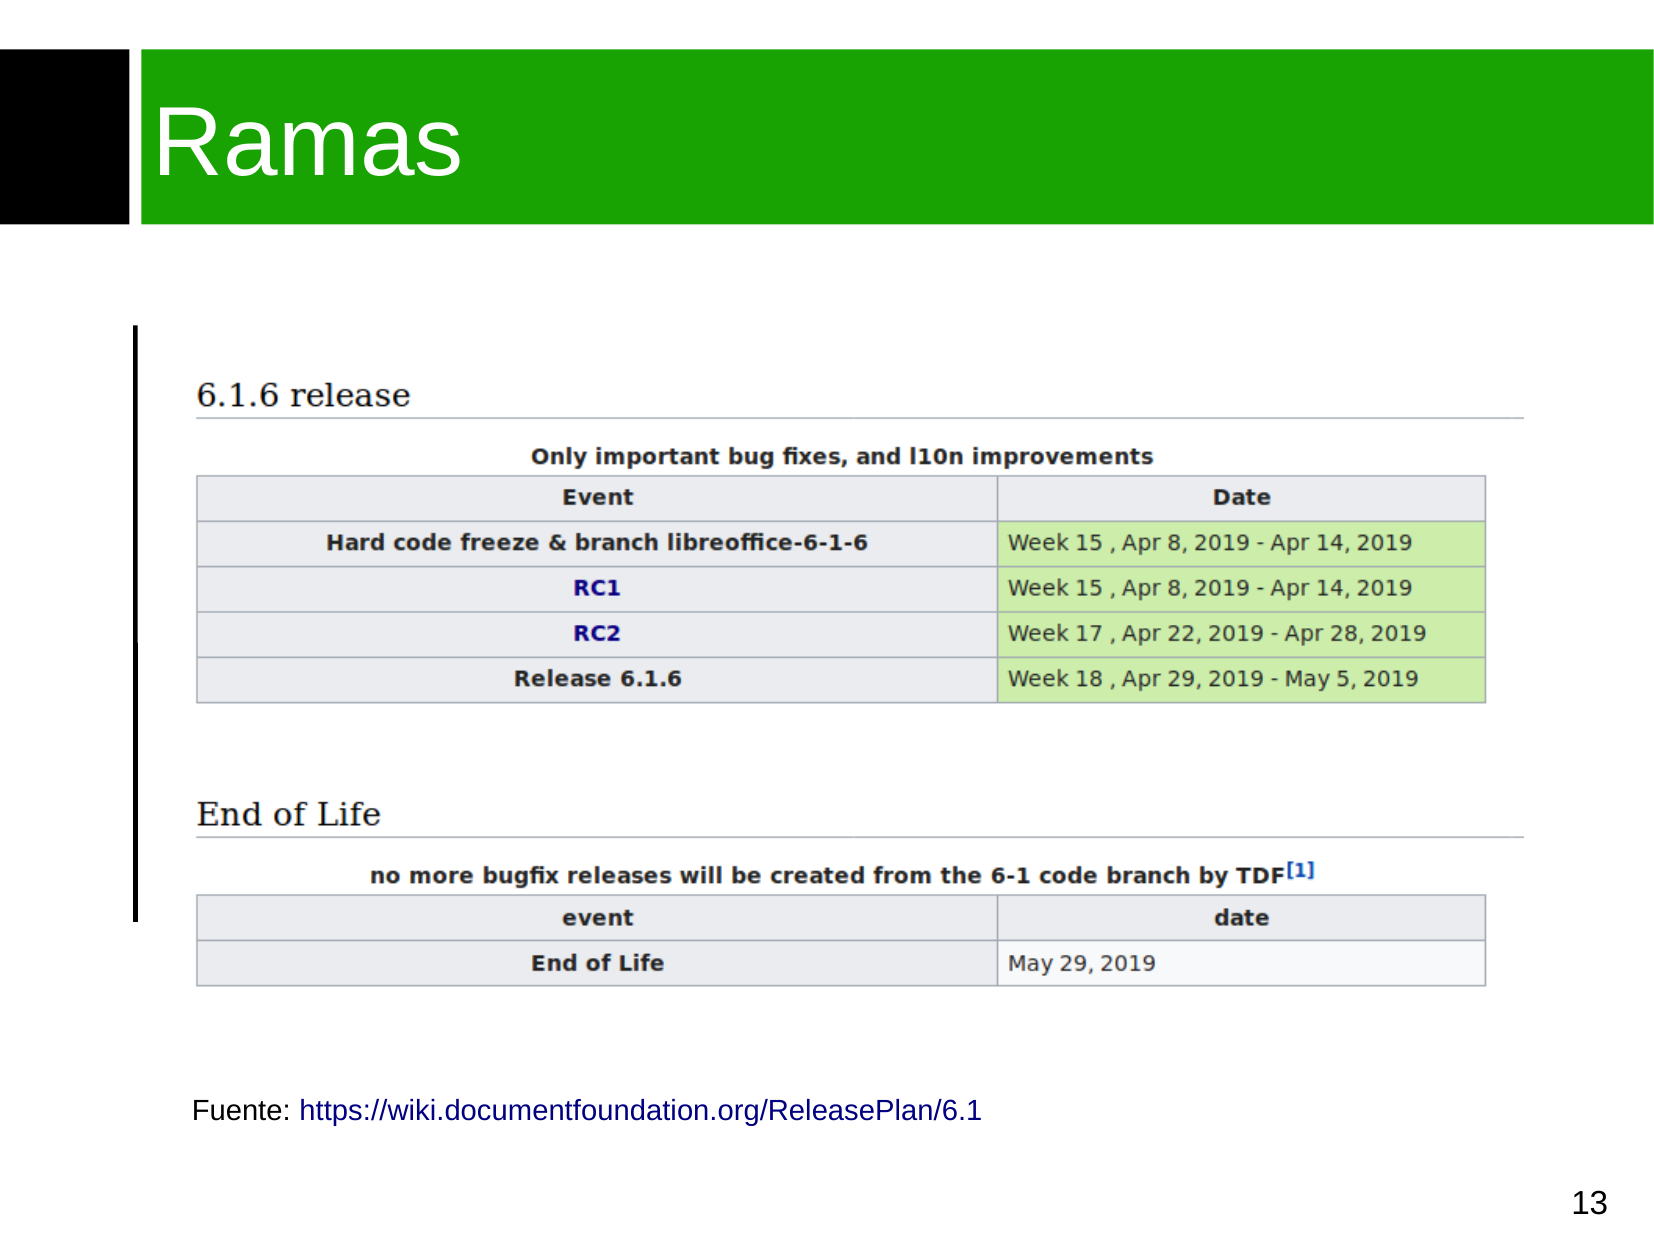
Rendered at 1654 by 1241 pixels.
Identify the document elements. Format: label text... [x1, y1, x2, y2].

title Ramas [152, 72, 1654, 211]
picture [173, 355, 1524, 1004]
text_box Fuente: https://wiki.documentfoundation.org/ReleasePlan/6.1 [177, 1086, 1489, 1135]
